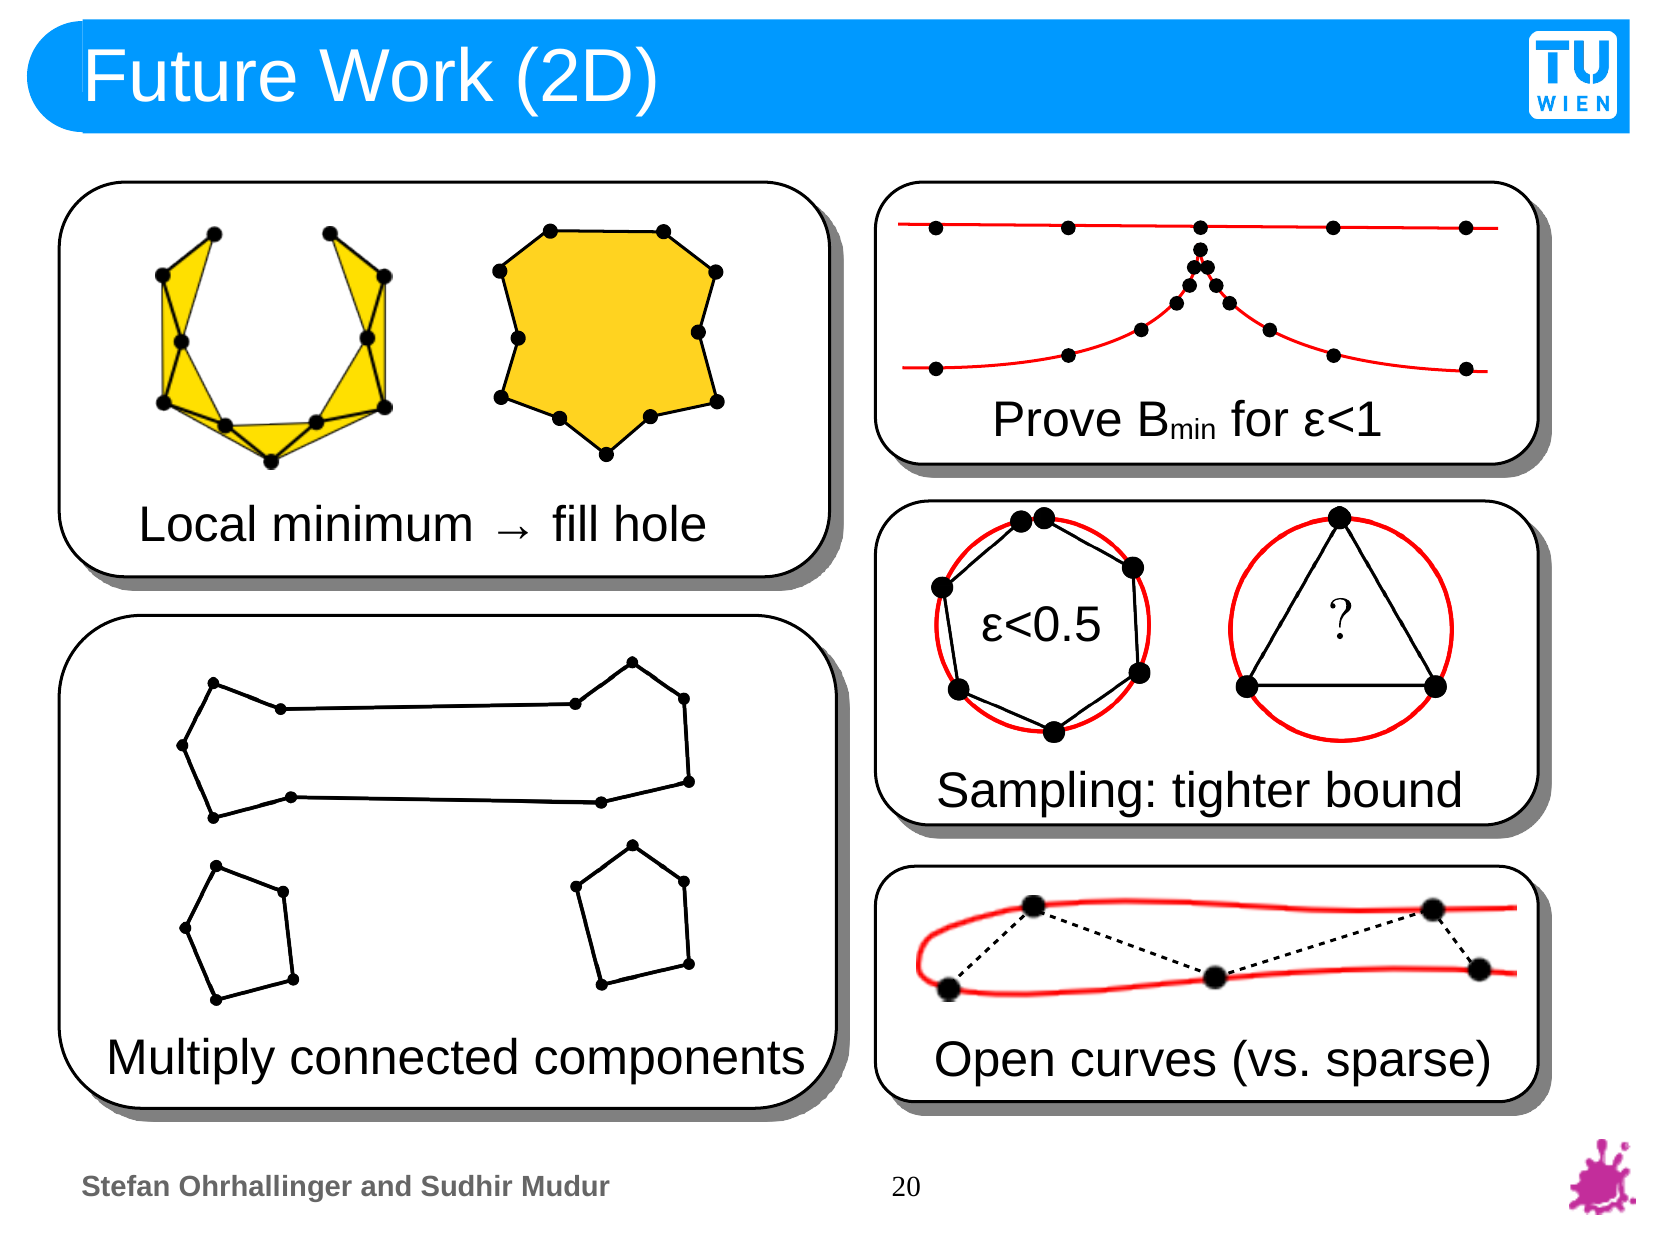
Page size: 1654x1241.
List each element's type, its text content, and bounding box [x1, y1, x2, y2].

text_box Open curves (vs. sparse) [933, 1031, 1523, 1102]
text_box [59, 182, 830, 577]
picture [931, 507, 1151, 743]
picture [155, 226, 393, 470]
picture [176, 656, 695, 824]
text_box Prove Bmin for ε<1 [992, 390, 1413, 478]
picture [1529, 31, 1617, 119]
text_box [875, 866, 1539, 1102]
text_box Sampling: tighter bound [921, 754, 1479, 825]
title Future Work (2D) [82, 33, 1486, 118]
text_box ε<0.5 [966, 588, 1117, 660]
text_box [875, 182, 1539, 465]
text_box [875, 500, 1539, 825]
picture [179, 839, 695, 1007]
picture [916, 895, 1517, 1002]
picture [1569, 1139, 1636, 1215]
picture [1228, 506, 1454, 743]
text_box [59, 615, 837, 1109]
text_box Multiply connected components [106, 1029, 836, 1100]
text_box Local minimum → fill hole [138, 496, 738, 568]
